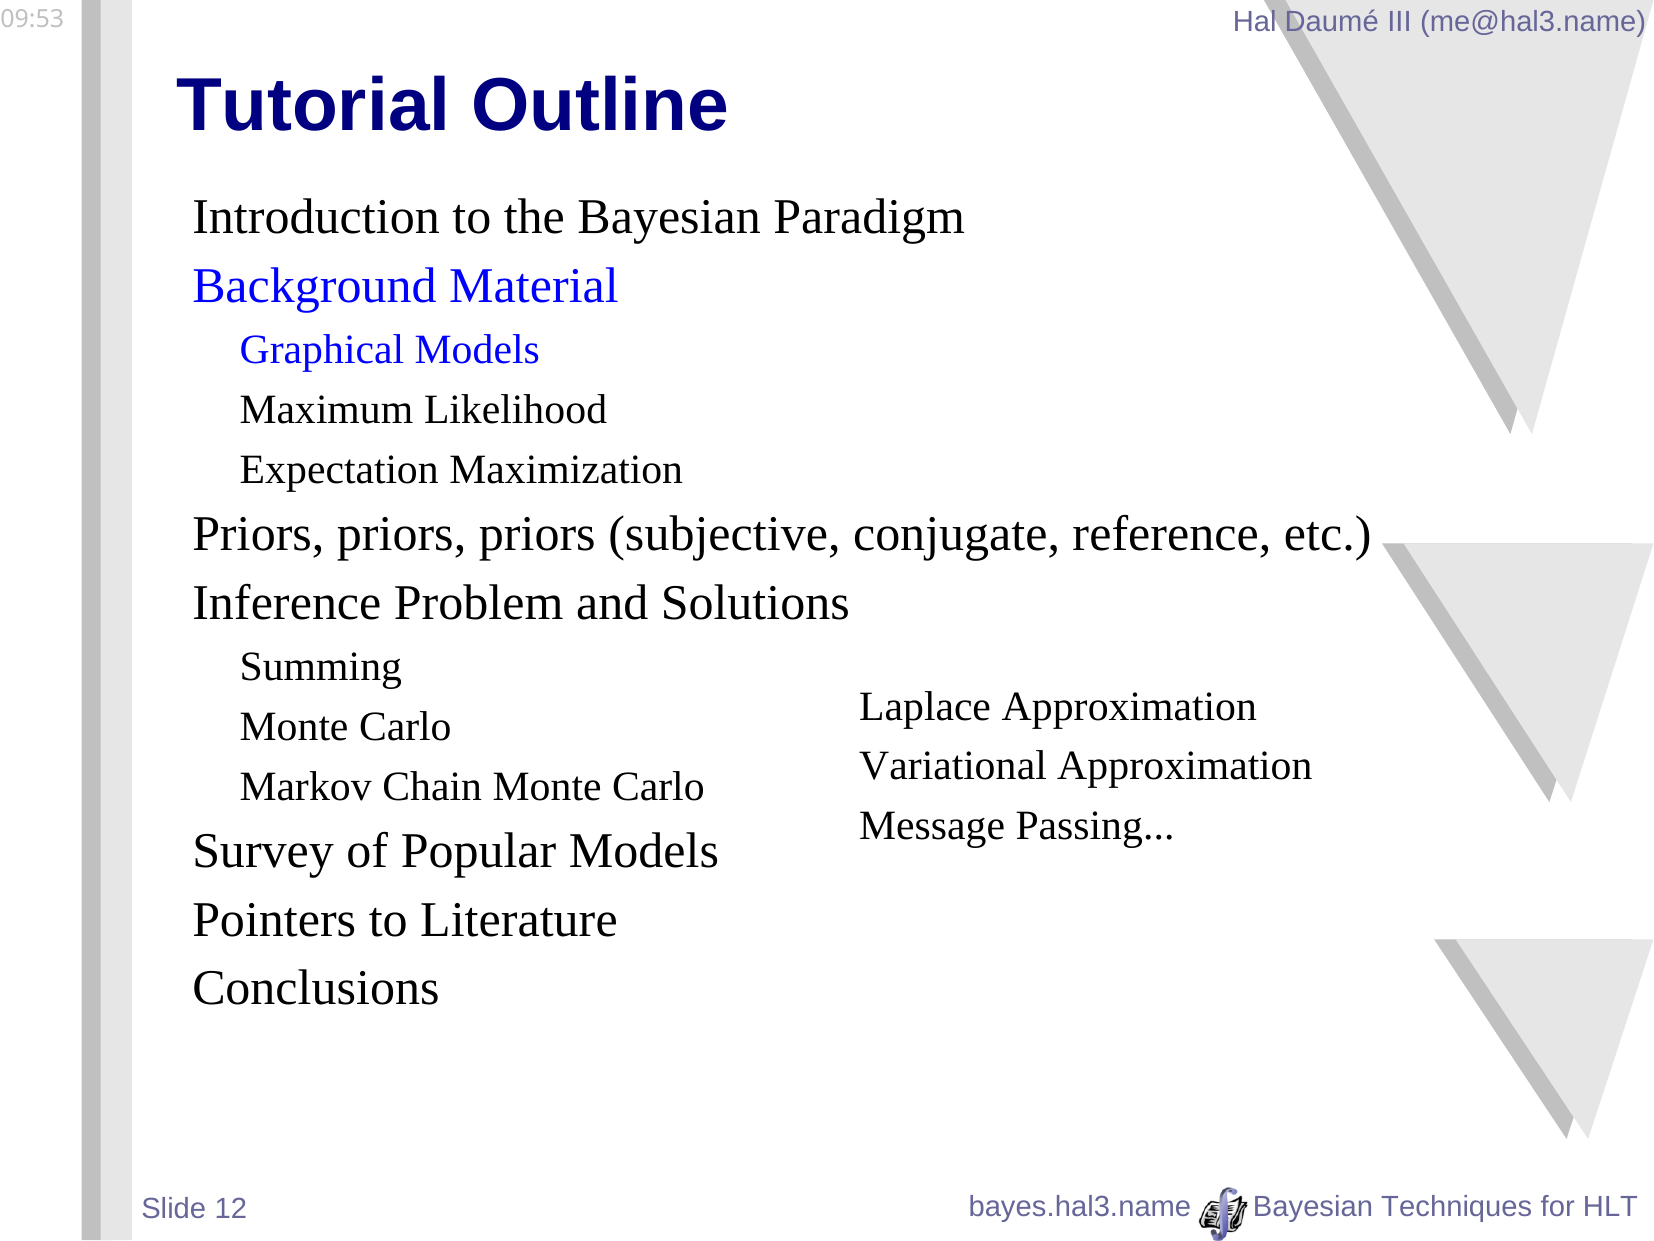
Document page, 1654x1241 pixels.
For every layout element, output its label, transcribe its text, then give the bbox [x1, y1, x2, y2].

title Tutorial Outline [176, 44, 1509, 166]
list Introduction to the Bayesian Paradigm Background Material Graphical Models Maximum Likelihood Expectation Maximization Priors, priors, priors (subjective, conjugate, reference, etc.) Inference Problem and Solutions Summing Monte Carlo Markov Chain Monte Carlo Survey of Popular Models Pointers to Literature Conclusions [180, 188, 1512, 1203]
list Laplace Approximation Variational Approximation Message Passing... [800, 682, 1516, 937]
picture [1198, 1203, 1248, 1241]
